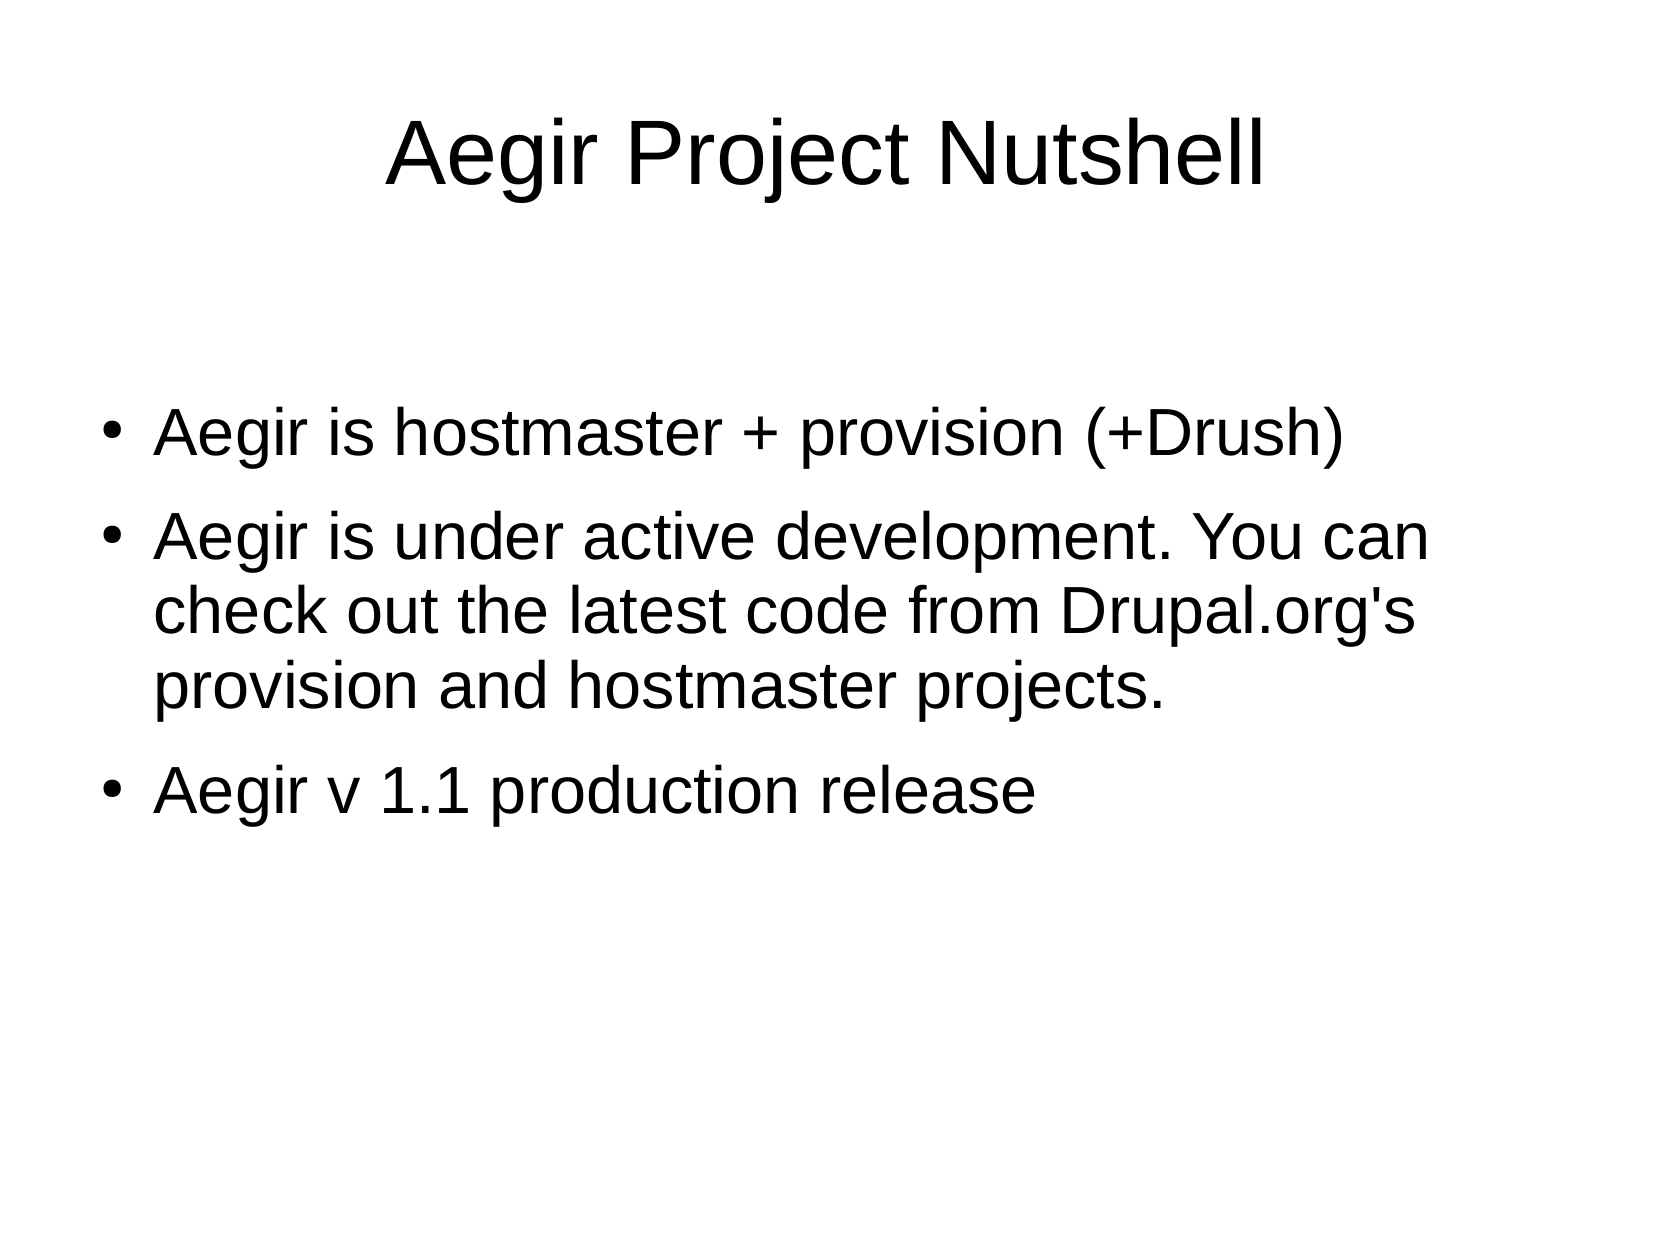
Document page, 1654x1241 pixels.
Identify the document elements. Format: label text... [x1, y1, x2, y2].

title Aegir Project Nutshell [82, 49, 1571, 257]
list Aegir is hostmaster + provision (+Drush) Aegir is under active development. You can check out the latest code from Drupal.org's provision and hostmaster projects. Aegir v 1.1 production release [82, 290, 1571, 1109]
